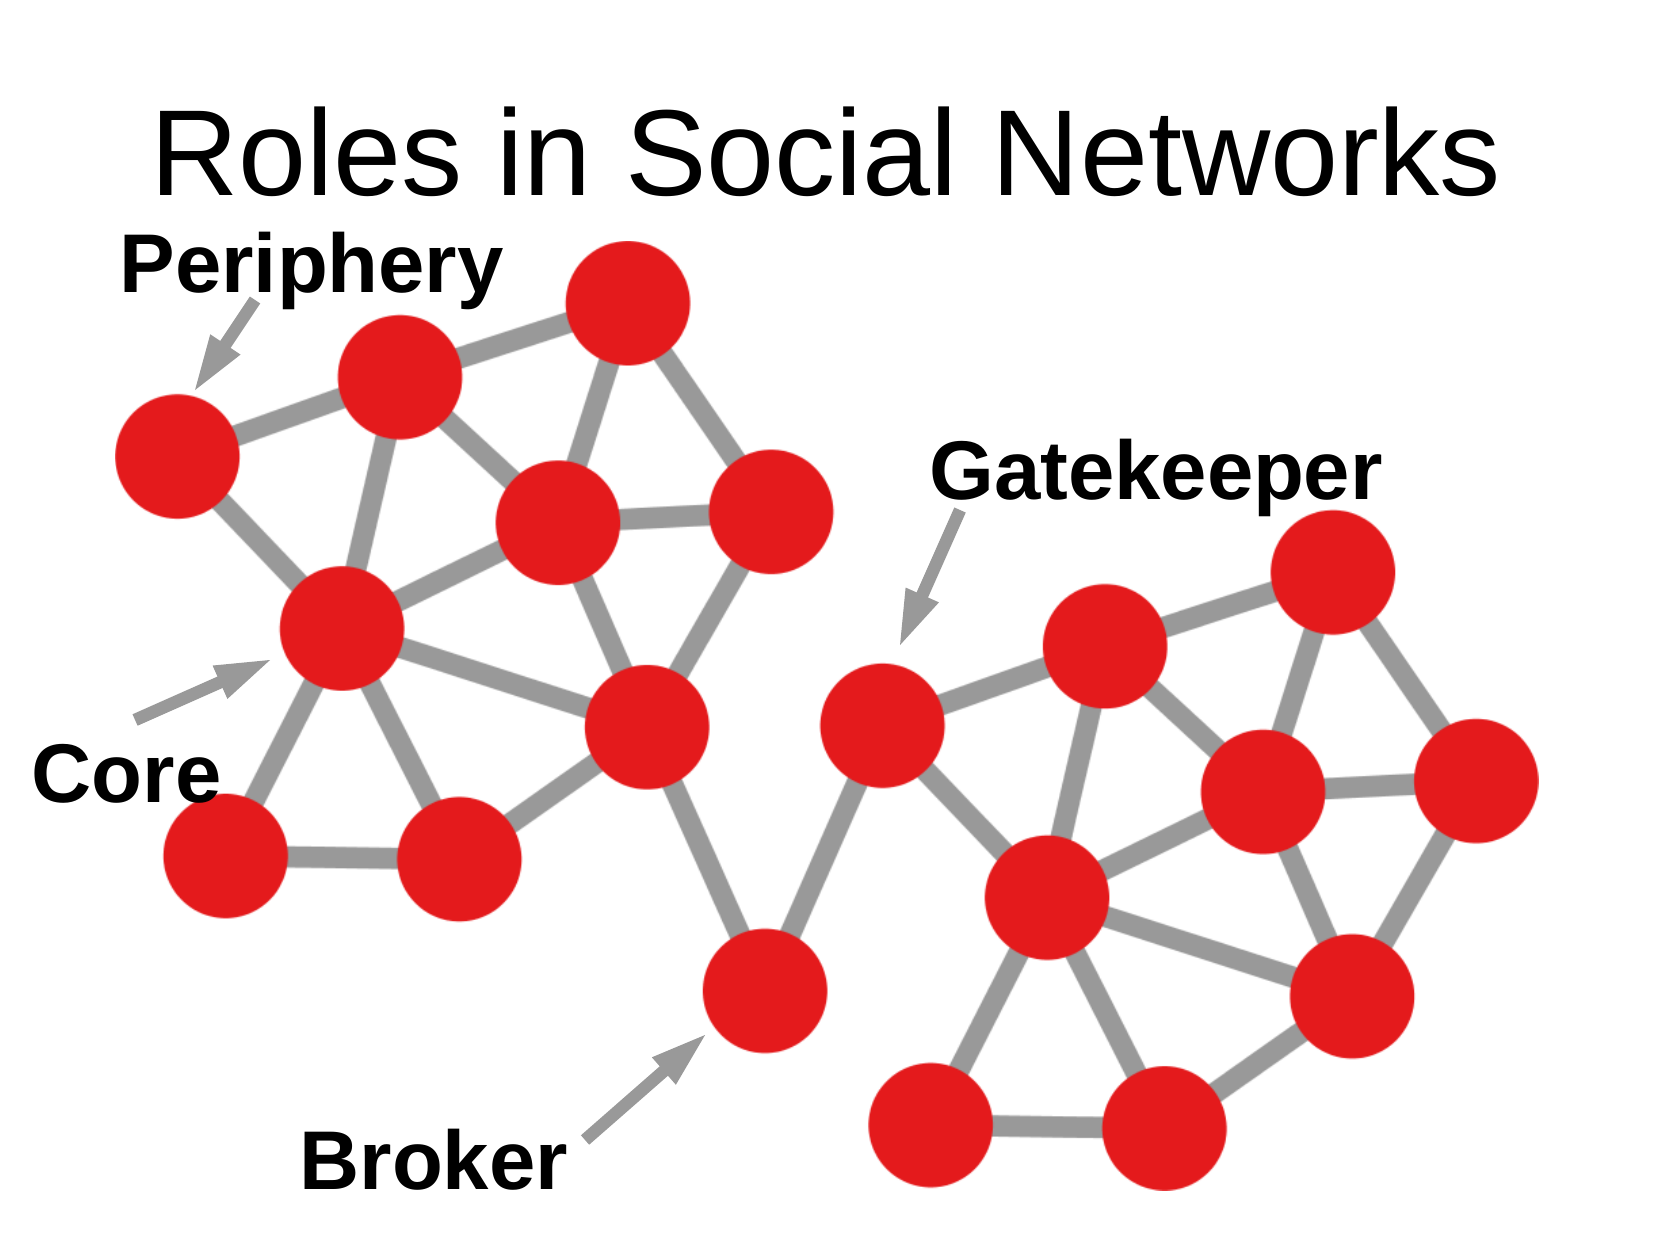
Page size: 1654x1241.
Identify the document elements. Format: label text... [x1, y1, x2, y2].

text_box Periphery [105, 210, 519, 303]
text_box Core [17, 720, 316, 813]
text_box Broker [285, 1107, 583, 1201]
text_box Gatekeeper [915, 417, 1398, 511]
title Roles in Social Networks [82, 49, 1571, 257]
picture [115, 241, 1539, 1192]
